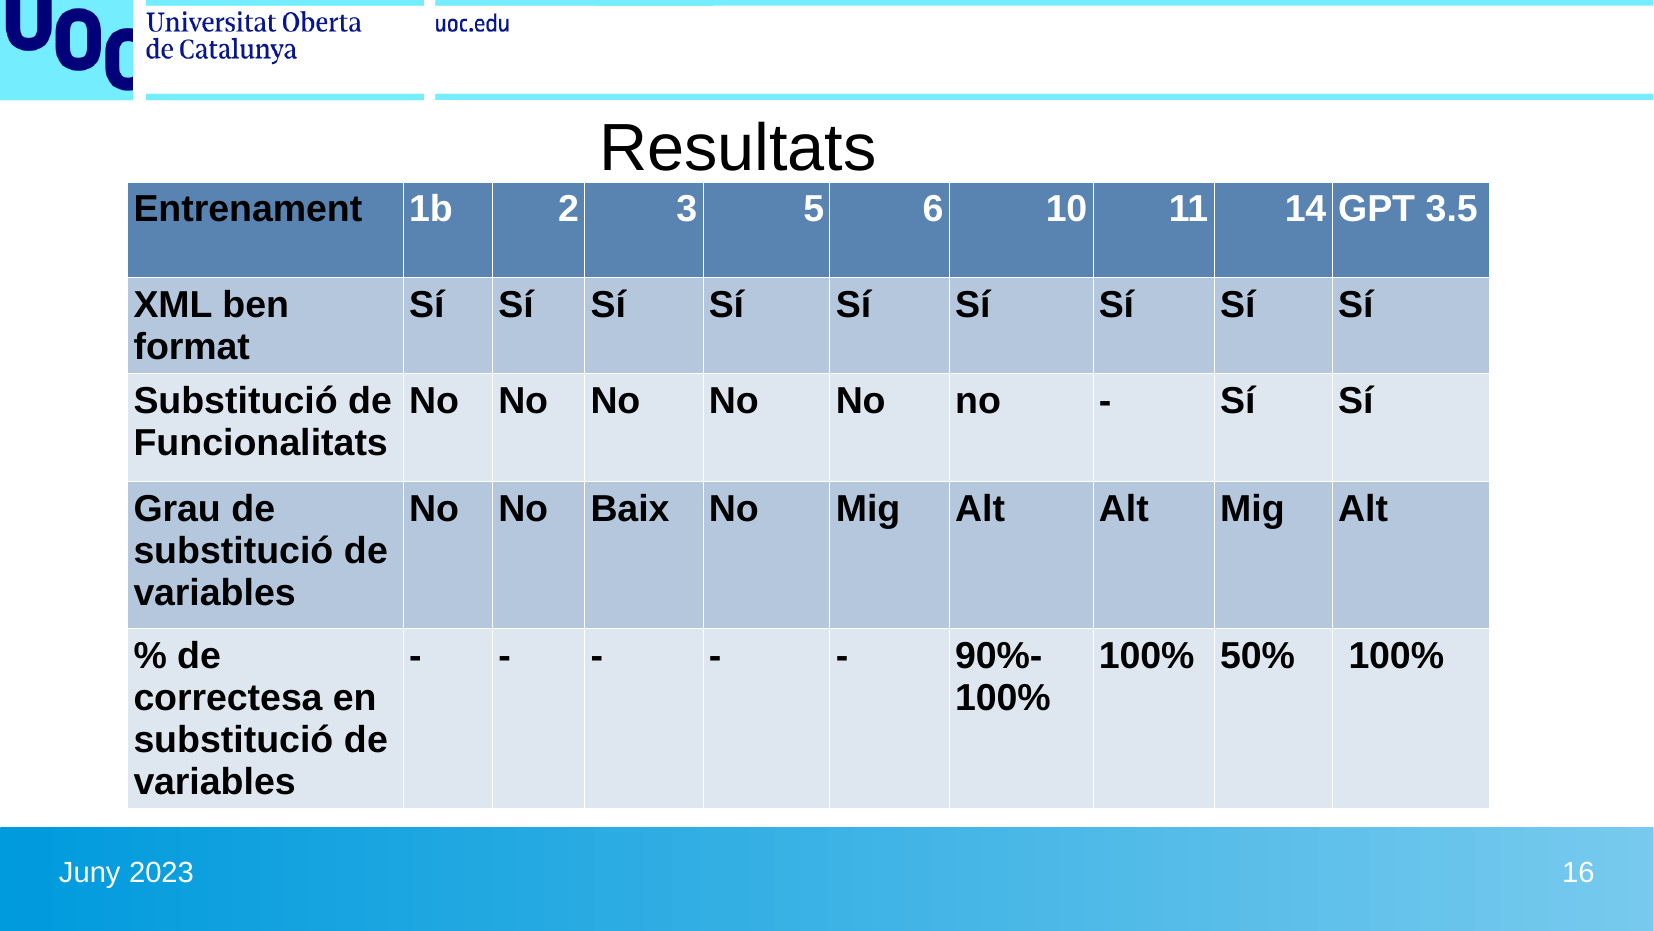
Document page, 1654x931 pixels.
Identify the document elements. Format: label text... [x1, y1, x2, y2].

table_cell Alt [1333, 482, 1489, 628]
table_cell % de correctesa en substitució de variables [128, 629, 403, 808]
picture [0, 0, 1654, 105]
table_cell - [830, 629, 949, 808]
table_cell - [585, 629, 703, 808]
table_cell No [493, 482, 584, 628]
table_cell Sí [493, 278, 584, 373]
table_header 14 [1215, 183, 1332, 277]
table_cell No [404, 374, 492, 481]
table_cell Sí [1333, 374, 1489, 481]
table_header Entrenament [128, 183, 403, 277]
table_cell No [493, 374, 584, 481]
table_cell Sí [950, 278, 1093, 373]
table_cell Sí [1094, 278, 1214, 373]
table_cell no [950, 374, 1093, 481]
table_cell Sí [585, 278, 703, 373]
table_cell Sí [704, 278, 829, 373]
table_cell Sí [1333, 278, 1489, 373]
table_header 5 [704, 183, 829, 277]
table_header 6 [830, 183, 949, 277]
table_cell 90%-100% [950, 629, 1093, 808]
table_cell Alt [950, 482, 1093, 628]
table_cell No [830, 374, 949, 481]
table_cell No [704, 374, 829, 481]
table_cell No [704, 482, 829, 628]
table_cell 100% [1333, 629, 1489, 808]
table_cell Baix [585, 482, 703, 628]
table_header GPT 3.5 [1333, 183, 1489, 277]
table_cell XML ben format [128, 278, 403, 373]
subtitle Resultats [472, 88, 1004, 181]
table_cell Substitució de Funcionalitats [128, 374, 403, 481]
table_cell - [1094, 374, 1214, 481]
table_cell - [704, 629, 829, 808]
table_cell Mig [830, 482, 949, 628]
table_cell Alt [1094, 482, 1214, 628]
table_cell - [493, 629, 584, 808]
table_cell - [404, 629, 492, 808]
table_cell Mig [1215, 482, 1332, 628]
table_cell 50% [1215, 629, 1332, 808]
table_header 2 [493, 183, 584, 277]
table_header 10 [950, 183, 1093, 277]
table_header 11 [1094, 183, 1214, 277]
table_cell Sí [1215, 278, 1332, 373]
table_cell Sí [830, 278, 949, 373]
table_header 3 [585, 183, 703, 277]
table_cell Sí [1215, 374, 1332, 481]
table_cell Sí [404, 278, 492, 373]
table_cell 100% [1094, 629, 1214, 808]
table_cell No [404, 482, 492, 628]
table_header 1b [404, 183, 492, 277]
table_cell No [585, 374, 703, 481]
table_cell Grau de substitució de variables [128, 482, 403, 628]
